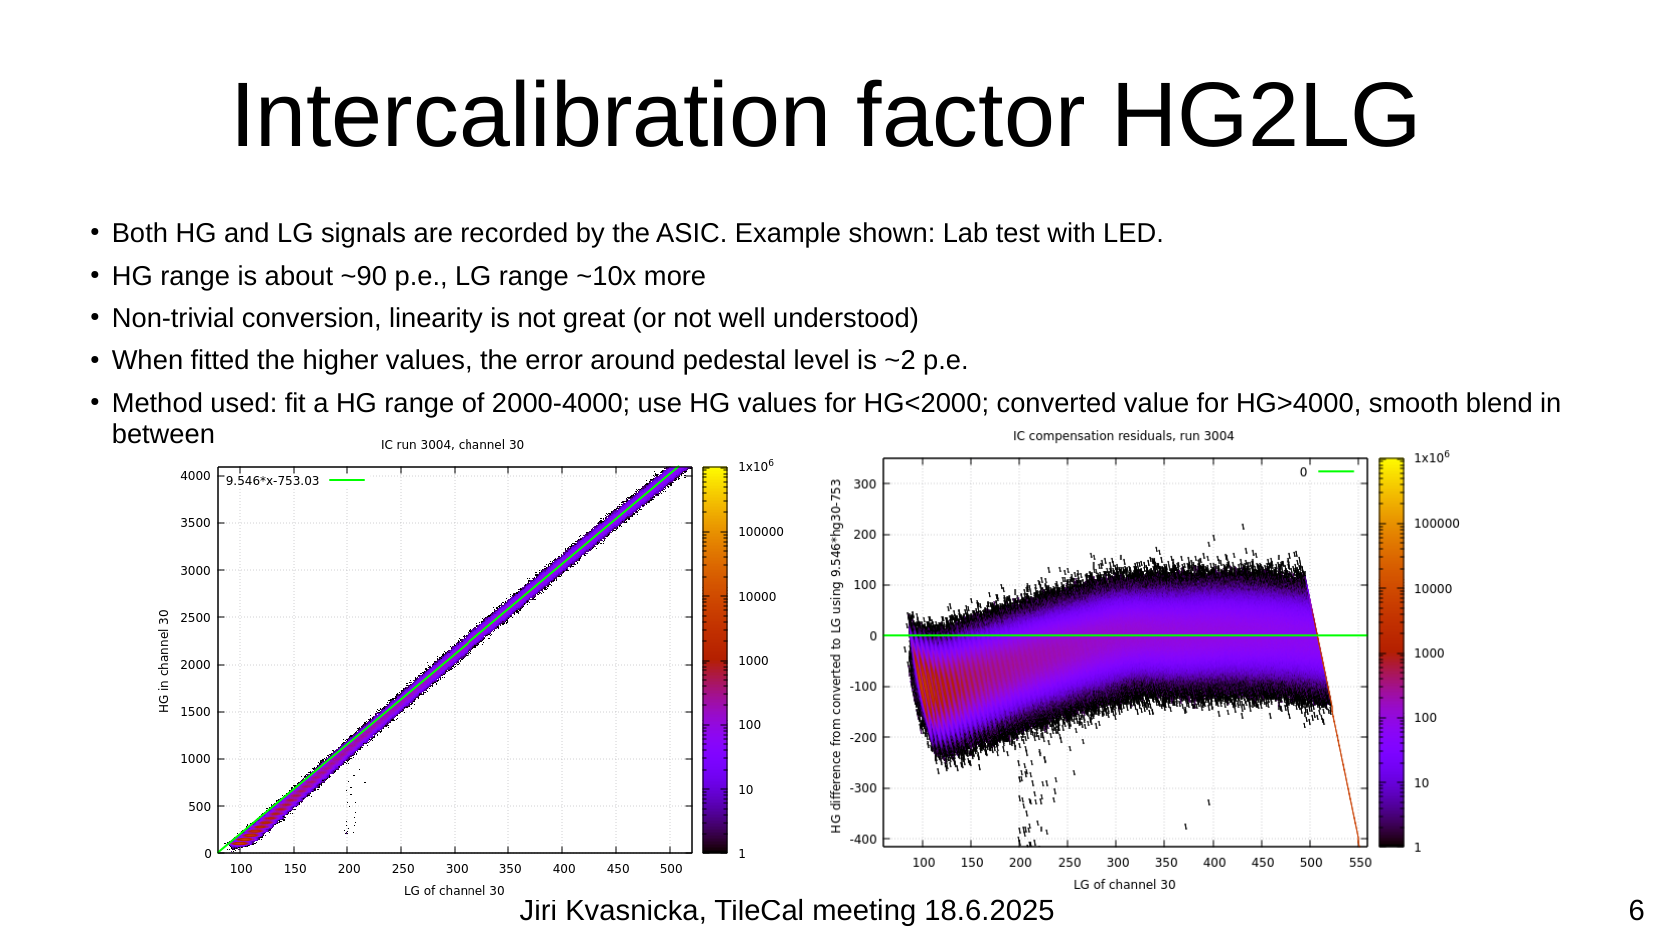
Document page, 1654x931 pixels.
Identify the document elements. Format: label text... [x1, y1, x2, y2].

picture [150, 451, 788, 901]
list Both HG and LG signals are recorded by the ASIC. Example shown: Lab test with LED. HG range is about ~90 p.e., LG range ~10x more Non-trivial conversion, linearity is not great (or not well understood) When fitted the higher values, the error around pedestal level is ~2 p.e. Method used: fit a HG range of 2000-4000; use HG values for HG<2000; converted value for HG>4000, smooth blend in between [82, 217, 1571, 451]
title Intercalibration factor HG2LG [82, 37, 1571, 193]
picture [822, 451, 1466, 895]
